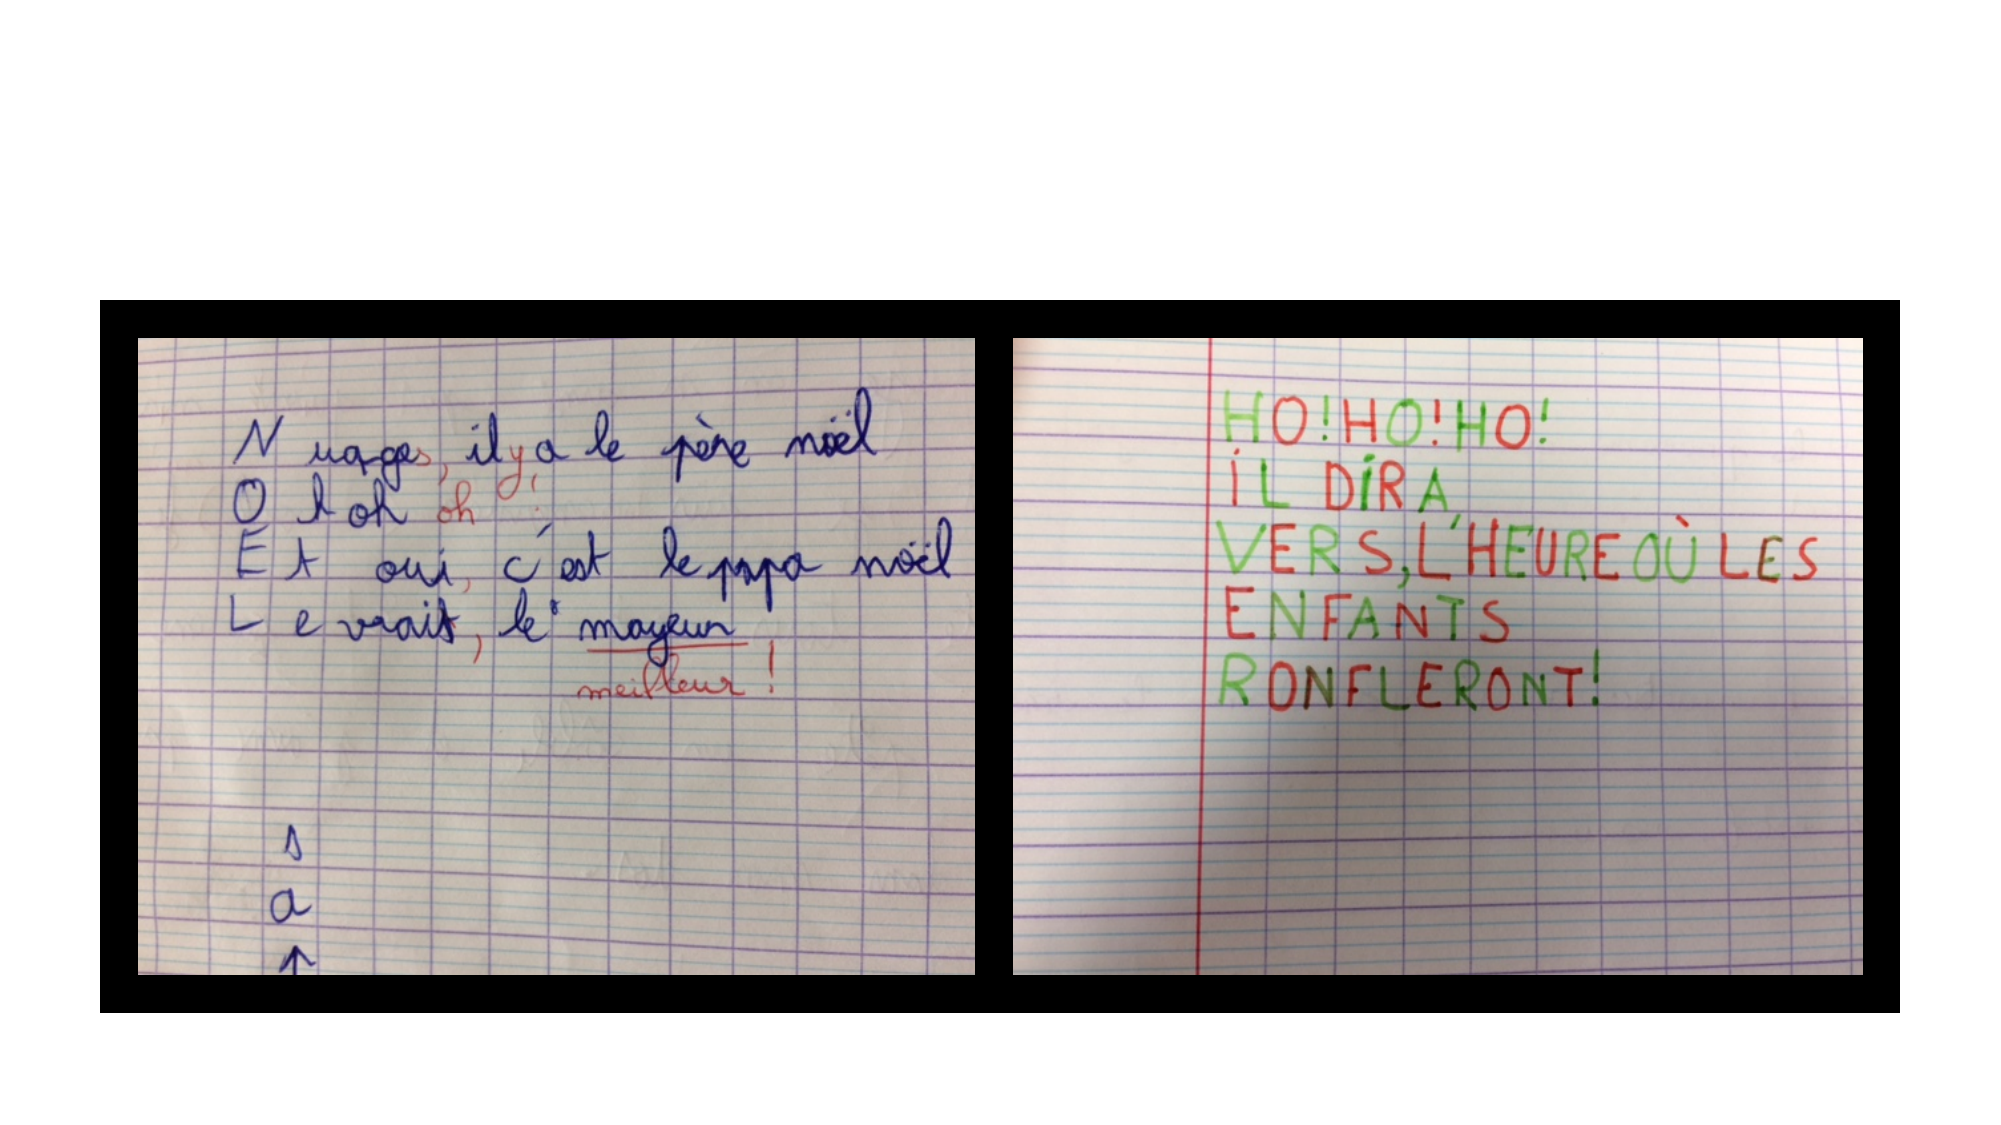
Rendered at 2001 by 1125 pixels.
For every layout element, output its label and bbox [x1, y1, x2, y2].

picture [1012, 337, 1863, 976]
picture [137, 337, 975, 976]
